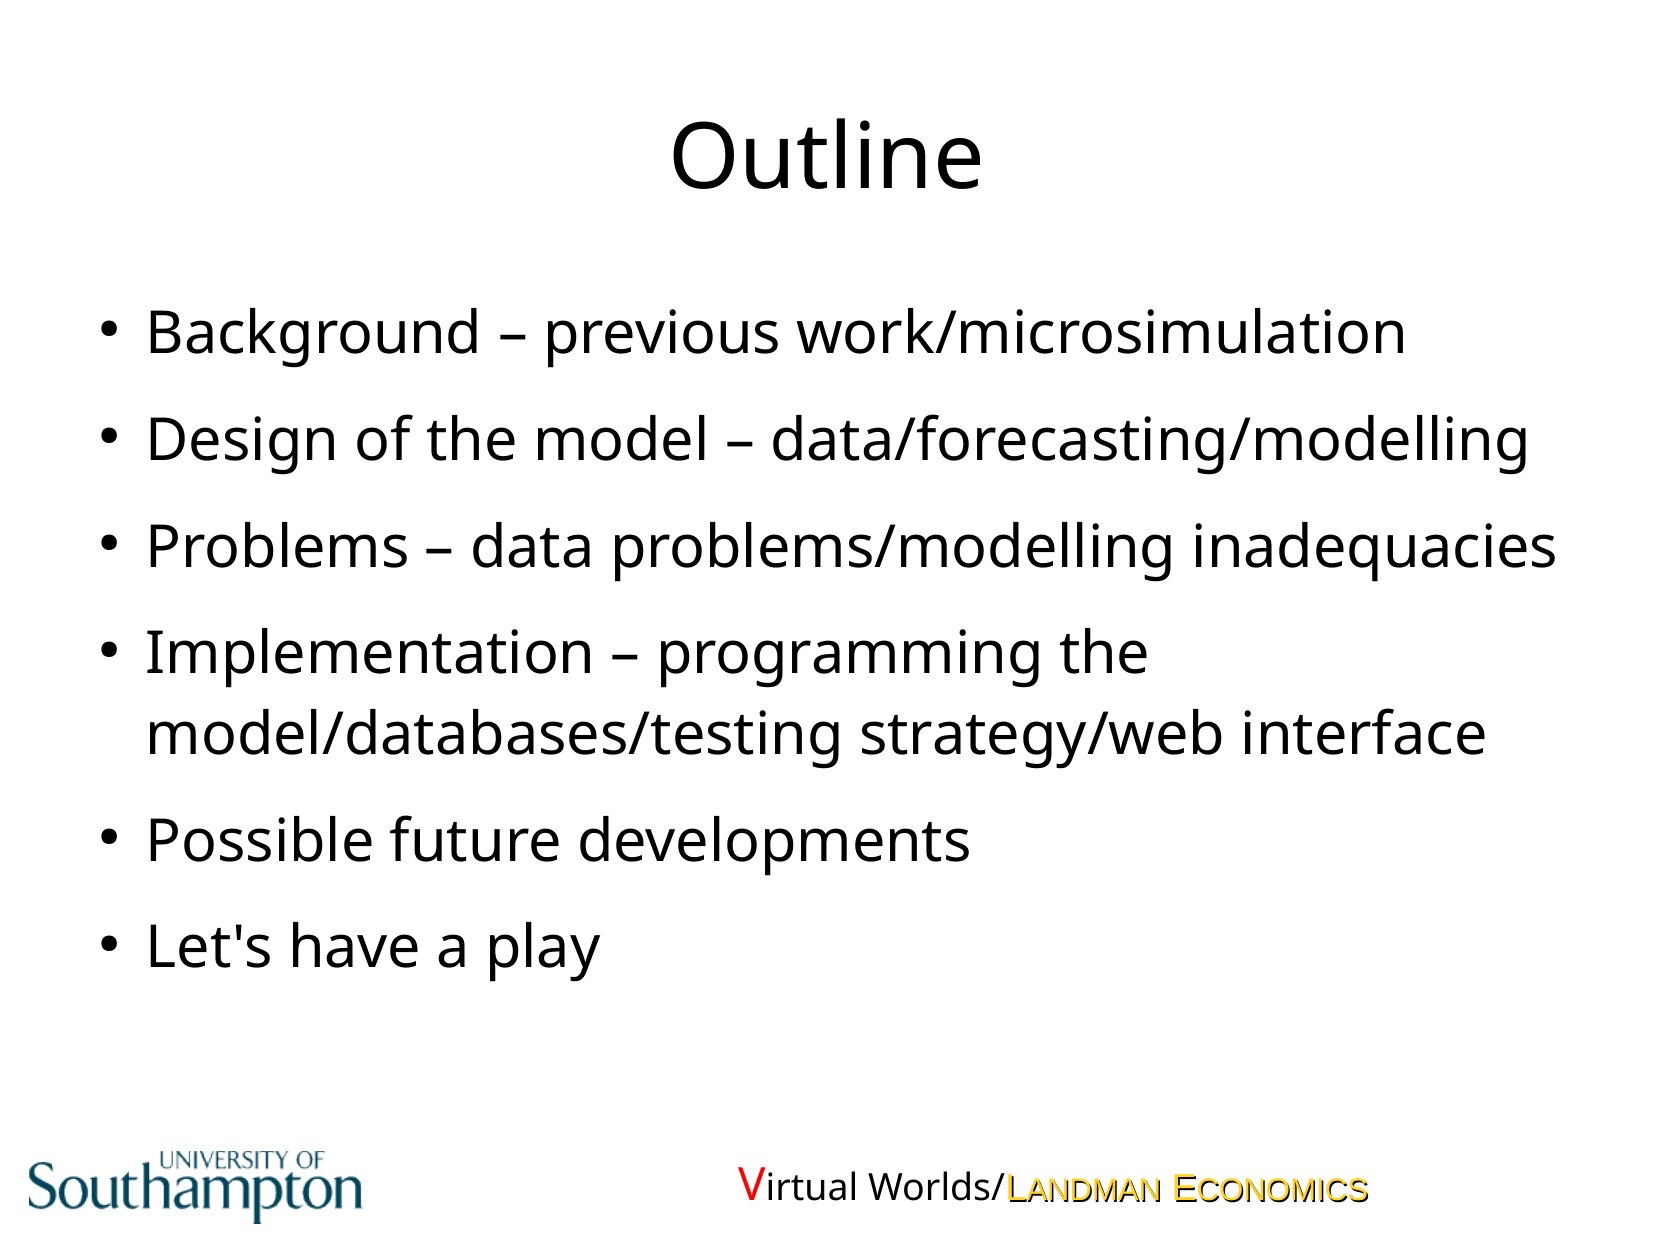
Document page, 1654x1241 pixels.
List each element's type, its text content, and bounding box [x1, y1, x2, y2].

picture [29, 1151, 363, 1224]
title Outline [82, 49, 1571, 257]
list Background – previous work/microsimulation Design of the model – data/forecasting/modelling Problems – data problems/modelling inadequacies Implementation – programming the model/databases/testing strategy/web interface Possible future developments Let's have a play [82, 290, 1571, 1010]
